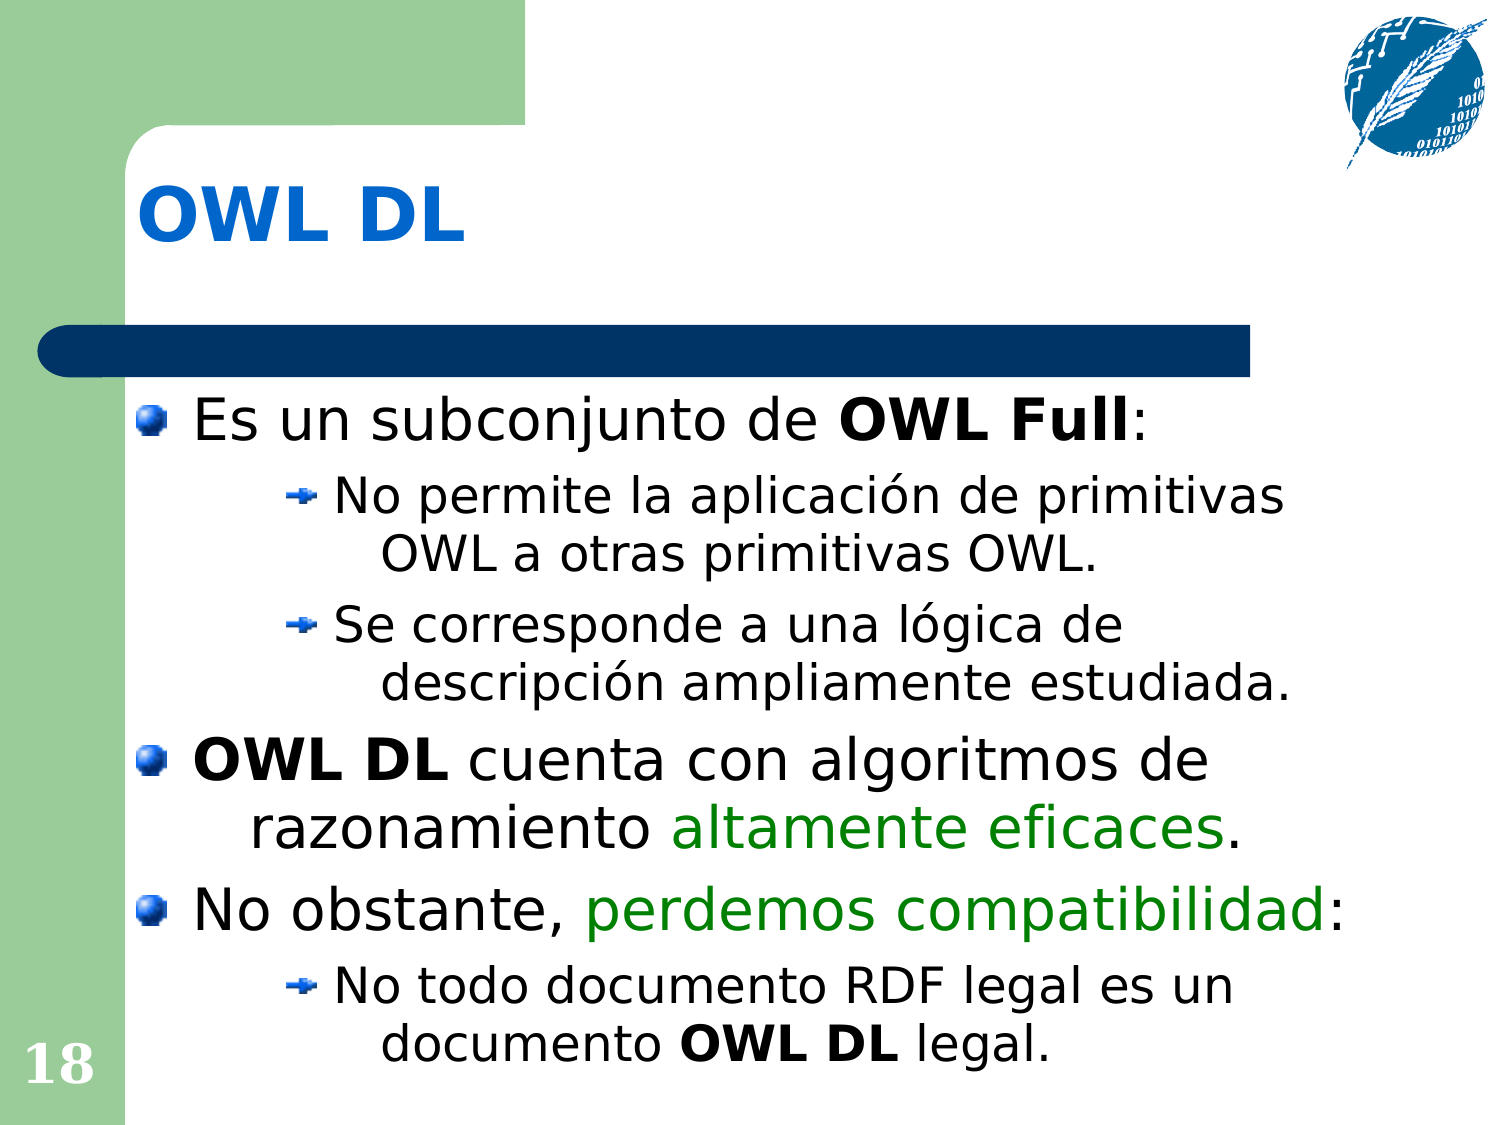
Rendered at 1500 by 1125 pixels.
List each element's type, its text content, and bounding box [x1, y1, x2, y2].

picture [1416, 140, 1425, 149]
title OWL DL [136, 135, 1413, 301]
picture [1341, 15, 1487, 172]
list Es un subconjunto de OWL Full: No permite la aplicación de primitivas OWL a otras primitivas OWL. Se corresponde a una lógica de descripción ampliamente estudiada. OWL DL cuenta con algoritmos de razonamiento altamente eficaces. No obstante, perdemos compatibilidad: No todo documento RDF legal es un documento OWL DL legal. [136, 386, 1399, 1087]
picture [1427, 138, 1431, 148]
picture [1433, 139, 1440, 147]
picture [1436, 127, 1450, 136]
